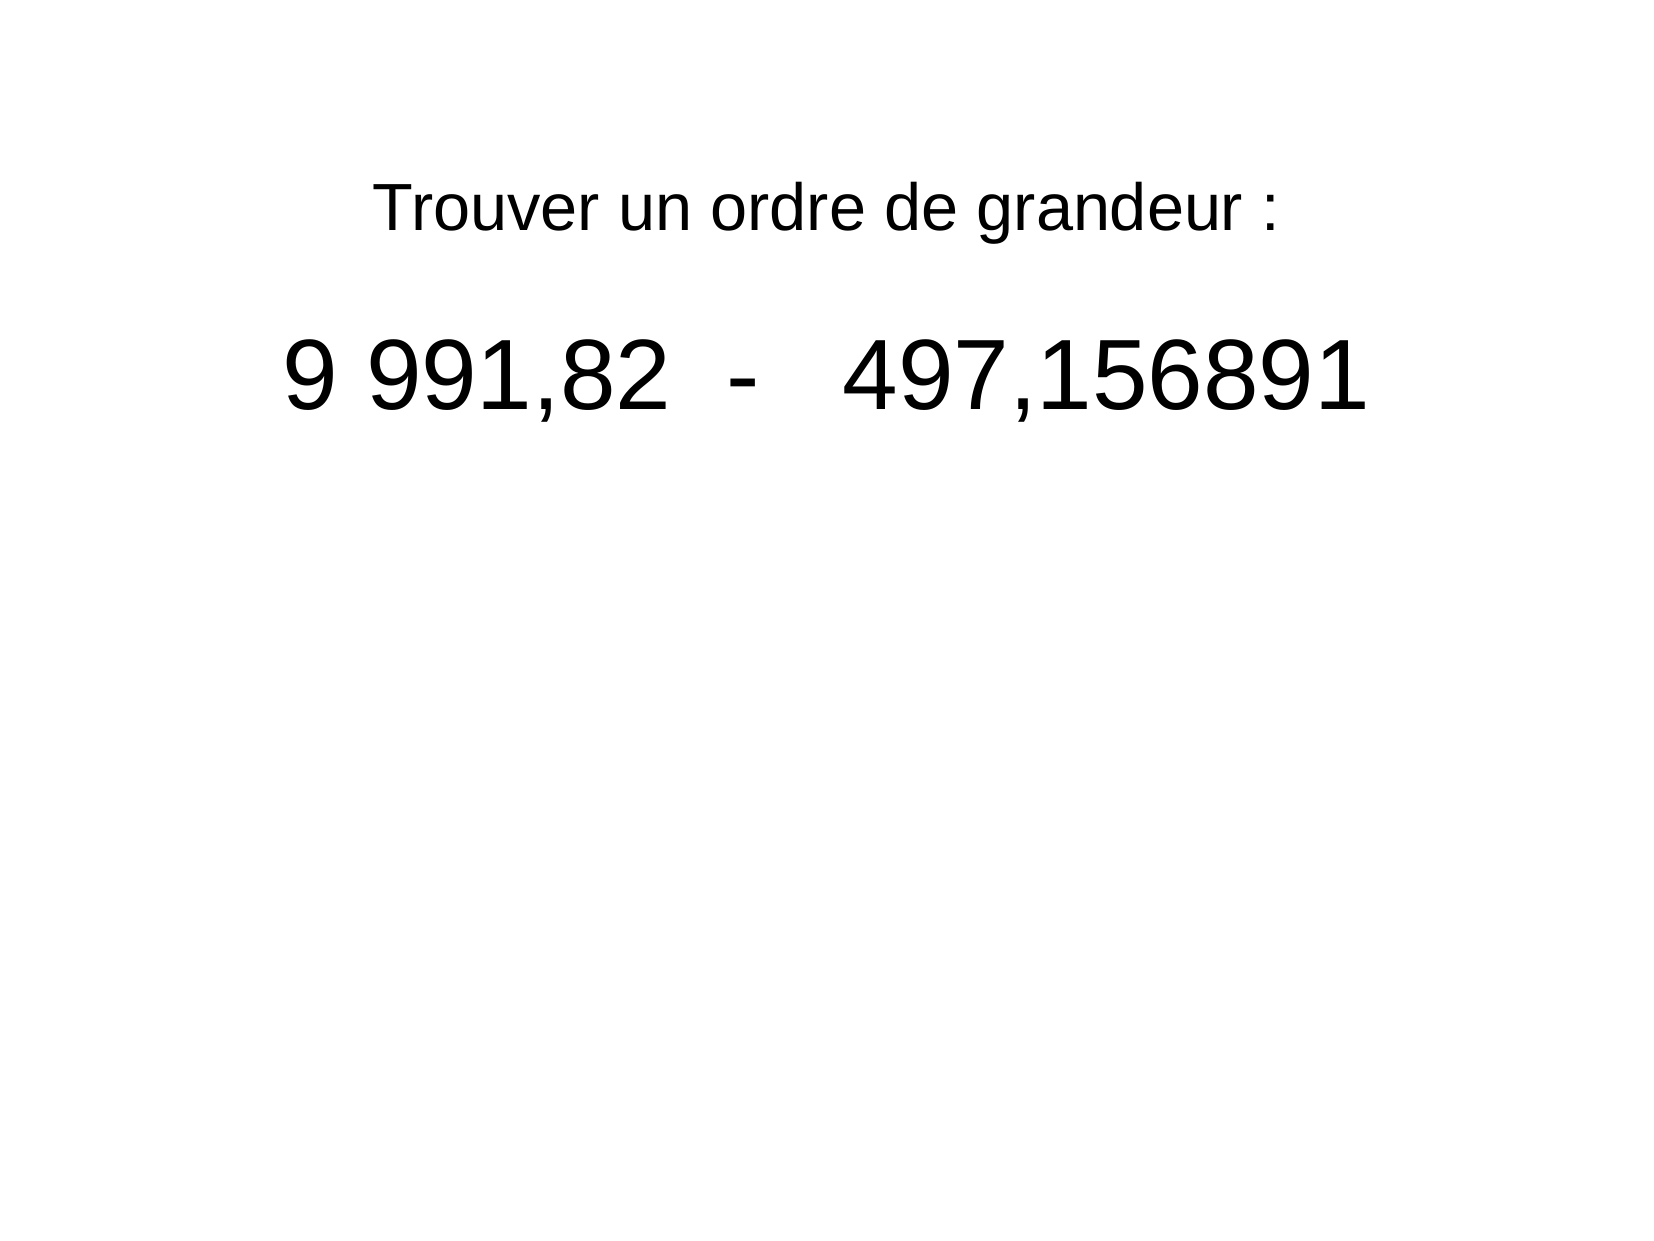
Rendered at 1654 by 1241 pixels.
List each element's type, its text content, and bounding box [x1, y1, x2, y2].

subtitle Trouver un ordre de grandeur : 9 991,82 - 497,156891 [82, 59, 1571, 542]
